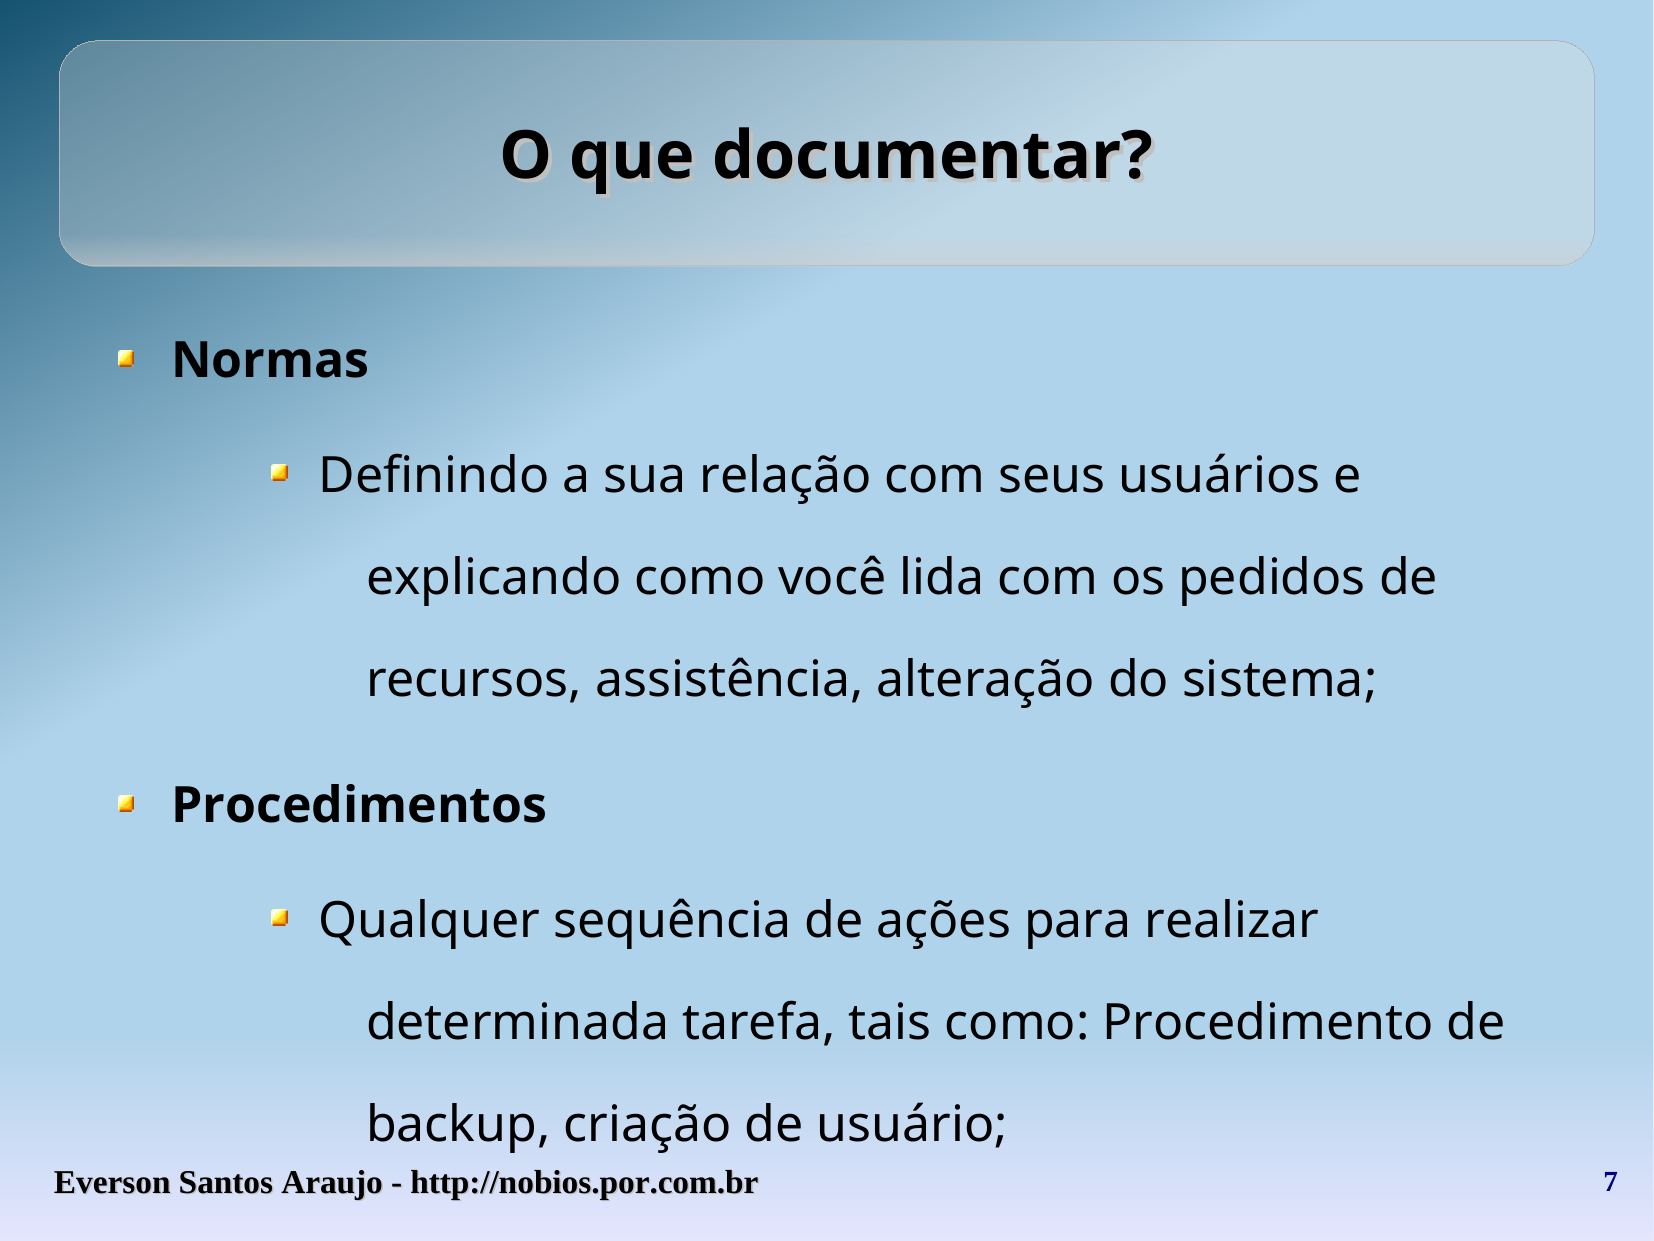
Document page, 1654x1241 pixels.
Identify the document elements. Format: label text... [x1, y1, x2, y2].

title O que documentar? [82, 49, 1571, 257]
list Normas Definindo a sua relação com seus usuários e explicando como você lida com os pedidos de recursos, assistência, alteração do sistema; Procedimentos Qualquer sequência de ações para realizar determinada tarefa, tais como: Procedimento de backup, criação de usuário; [82, 290, 1571, 1109]
